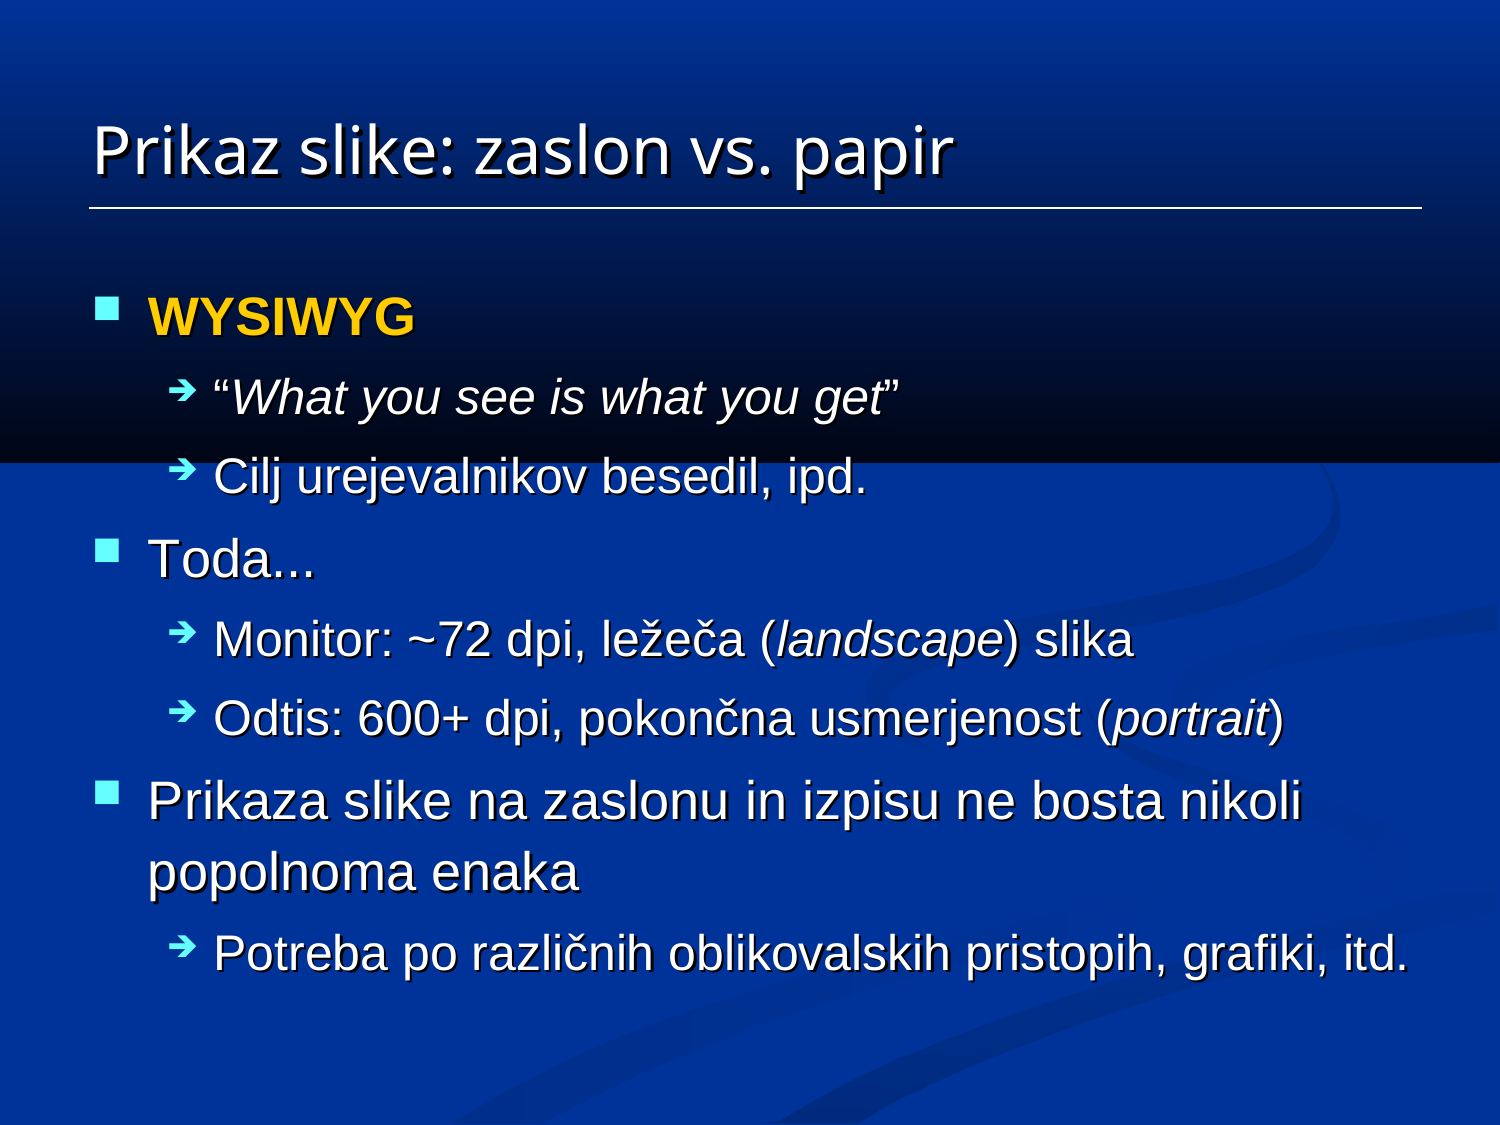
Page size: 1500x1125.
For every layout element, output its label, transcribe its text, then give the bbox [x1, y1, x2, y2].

list WYSIWYG “What you see is what you get” Cilj urejevalnikov besedil, ipd. Toda... Monitor: ~72 dpi, ležeča (landscape) slika Odtis: 600+ dpi, pokončna usmerjenost (portrait) Prikaza slike na zaslonu in izpisu ne bosta nikoli popolnoma enaka Potreba po različnih oblikovalskih pristopih, grafiki, itd. [76, 267, 1471, 1071]
text_box Prikaz slike: zaslon vs. papir [76, 54, 1352, 242]
